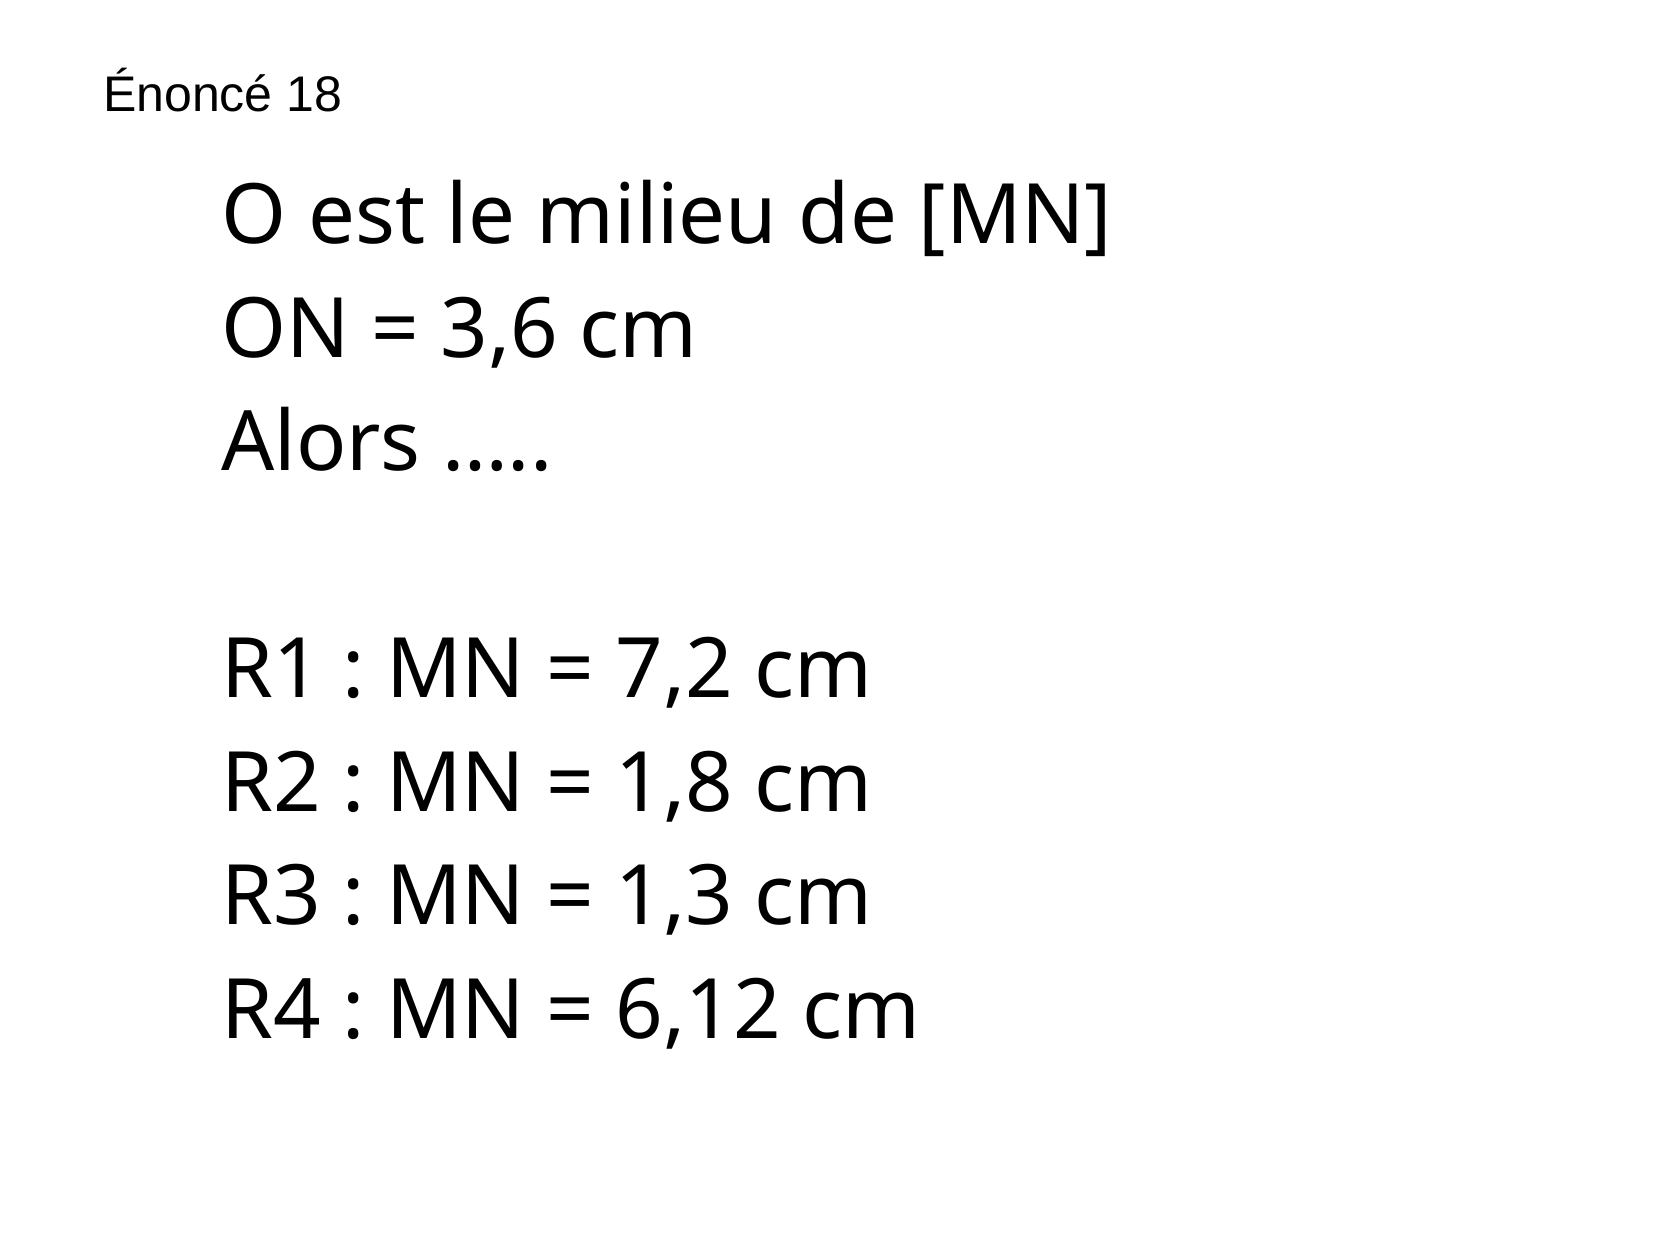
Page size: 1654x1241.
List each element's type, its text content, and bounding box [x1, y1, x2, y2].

text_box Énoncé 18 [88, 59, 443, 130]
text_box O est le milieu de [MN] ON = 3,6 cm Alors ….. R1 : MN = 7,2 cm R2 : MN = 1,8 cm R3 : MN = 1,3 cm R4 : MN = 6,12 cm [206, 147, 1388, 1091]
